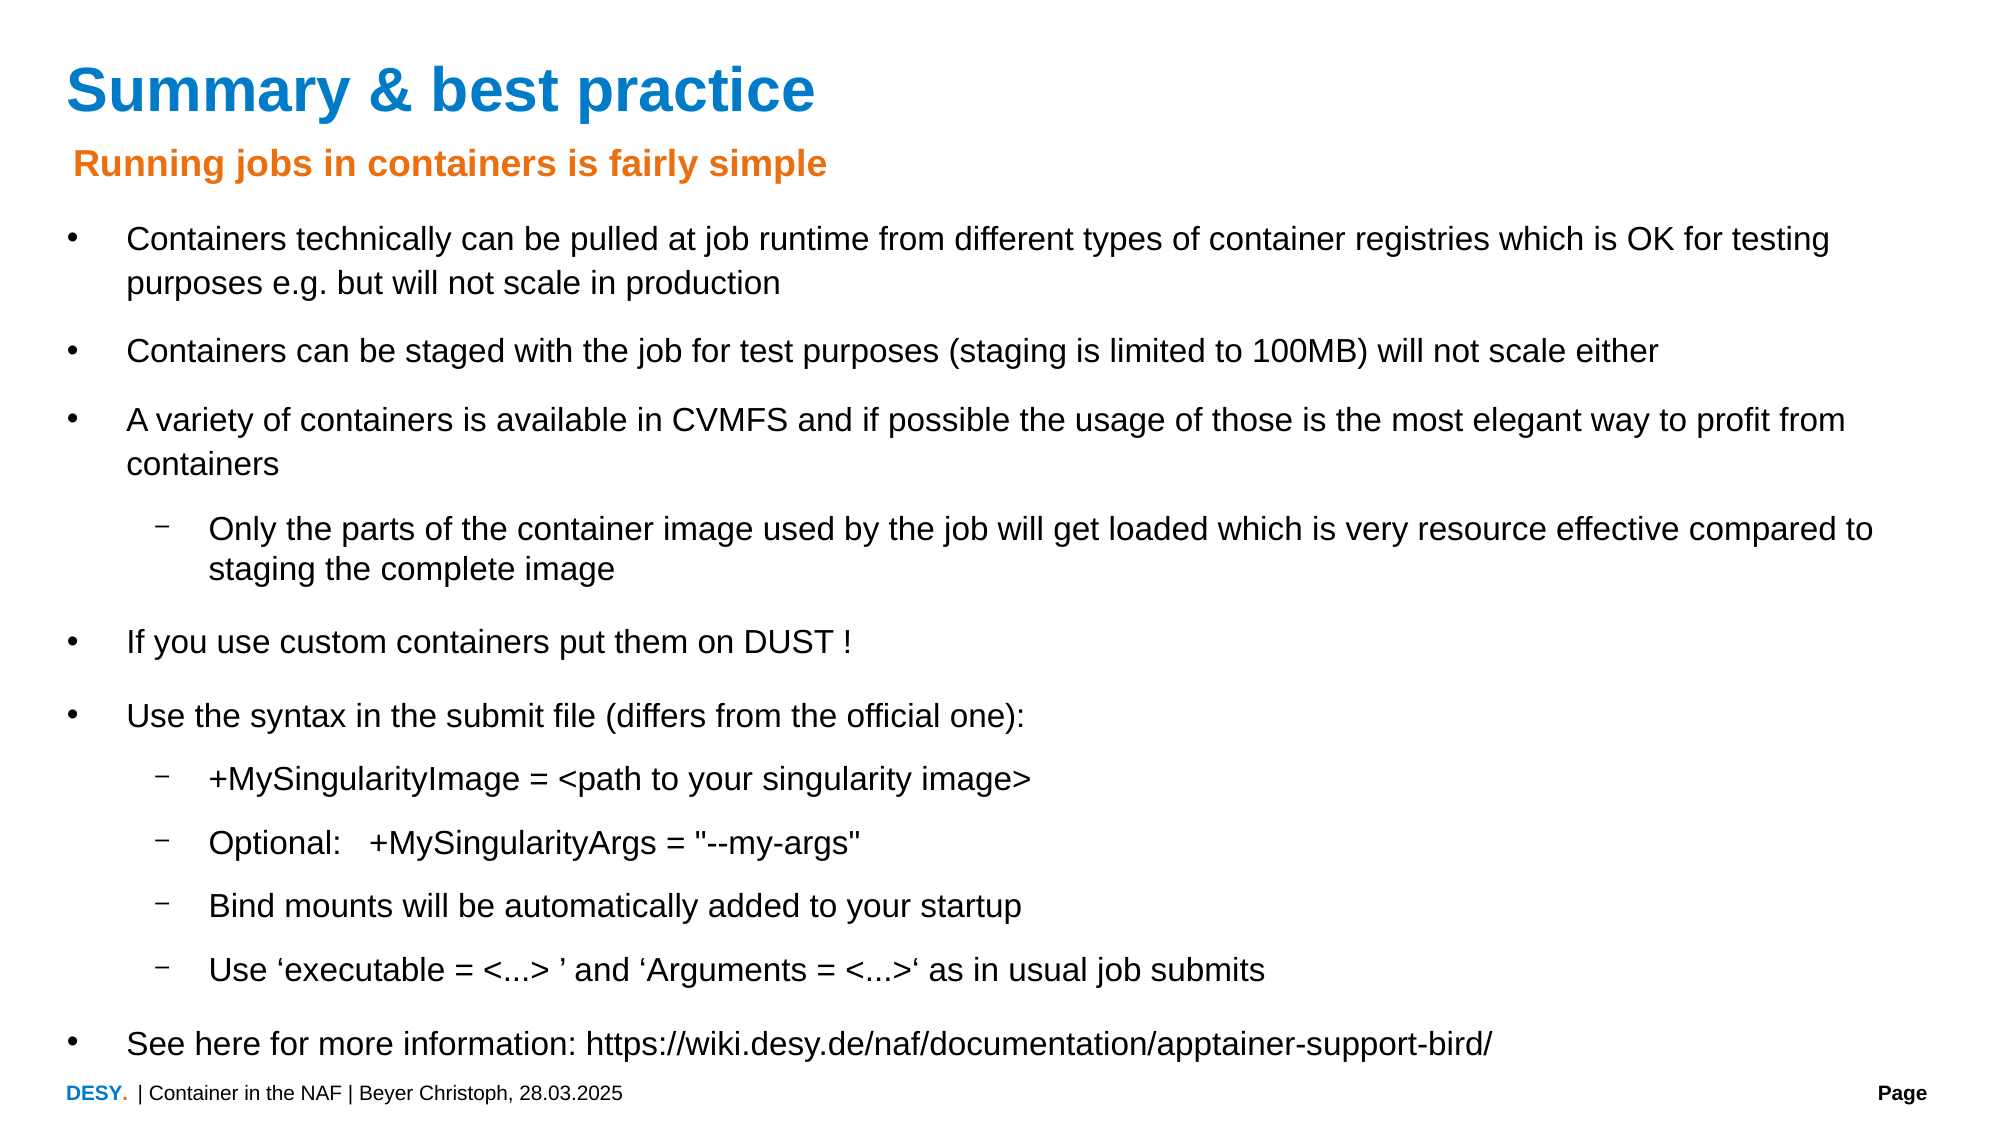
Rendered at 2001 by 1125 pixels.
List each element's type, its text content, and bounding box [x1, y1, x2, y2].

list Containers technically can be pulled at job runtime from different types of container registries which is OK for testing purposes e.g. but will not scale in production Containers can be staged with the job for test purposes (staging is limited to 100MB) will not scale either A variety of containers is available in CVMFS and if possible the usage of those is the most elegant way to profit from containers Only the parts of the container image used by the job will get loaded which is very resource effective compared to staging the complete image If you use custom containers put them on DUST ! Use the syntax in the submit file (differs from the official one): +MySingularityImage = <path to your singularity image> Optional: +MySingularityArgs = "--my-args" Bind mounts will be automatically added to your startup Use ‘executable = <...> ’ and ‘Arguments = <...>‘ as in usual job submits See here for more information: https://wiki.desy.de/naf/documentation/apptainer-support-bird/ [66, 213, 1920, 1035]
list Running jobs in containers is fairly simple [13, 134, 1880, 197]
title Summary & best practice [66, 57, 1933, 132]
